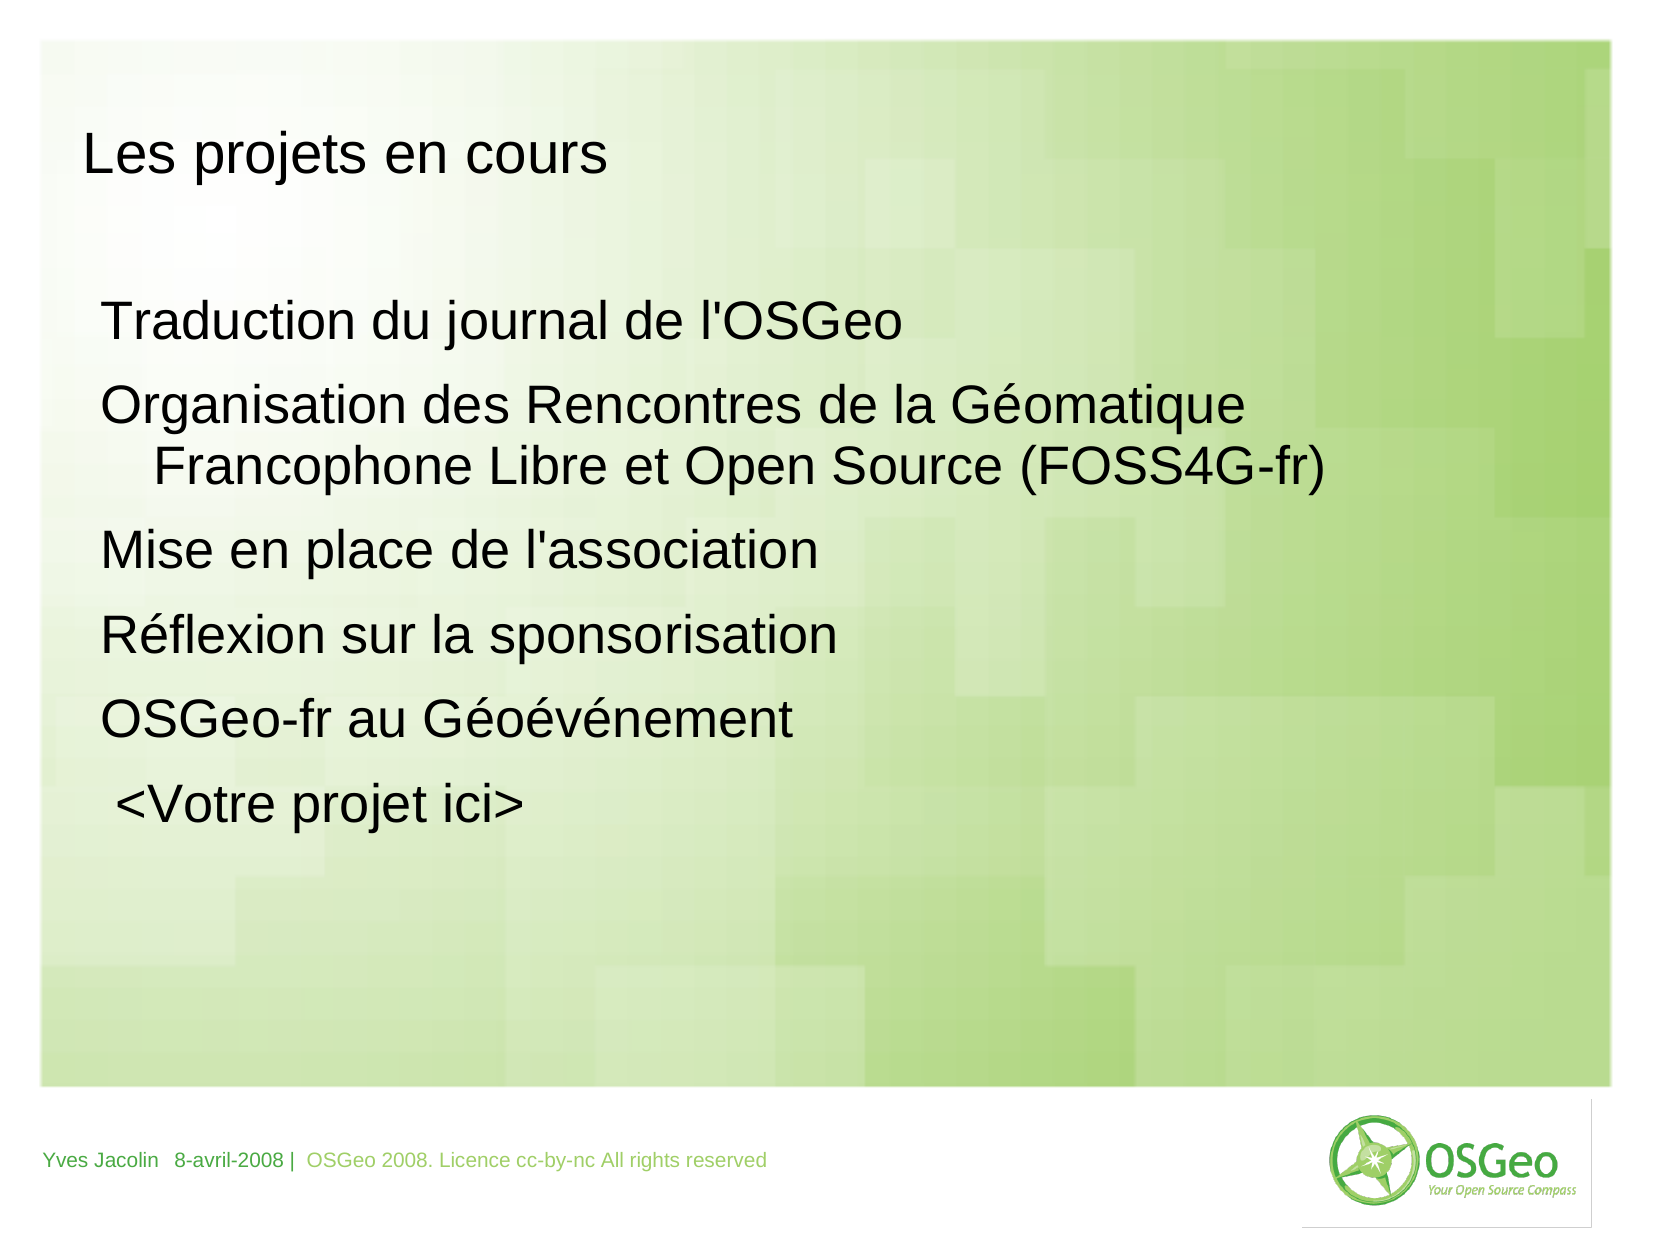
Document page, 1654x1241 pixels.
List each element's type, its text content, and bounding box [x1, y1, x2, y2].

picture [0, 1, 1654, 1239]
title Les projets en cours [82, 56, 1571, 250]
list Traduction du journal de l'OSGeo Organisation des Rencontres de la Géomatique Francophone Libre et Open Source (FOSS4G-fr) Mise en place de l'association Réflexion sur la sponsorisation OSGeo-fr au Géoévénement <Votre projet ici> [82, 290, 1571, 1094]
